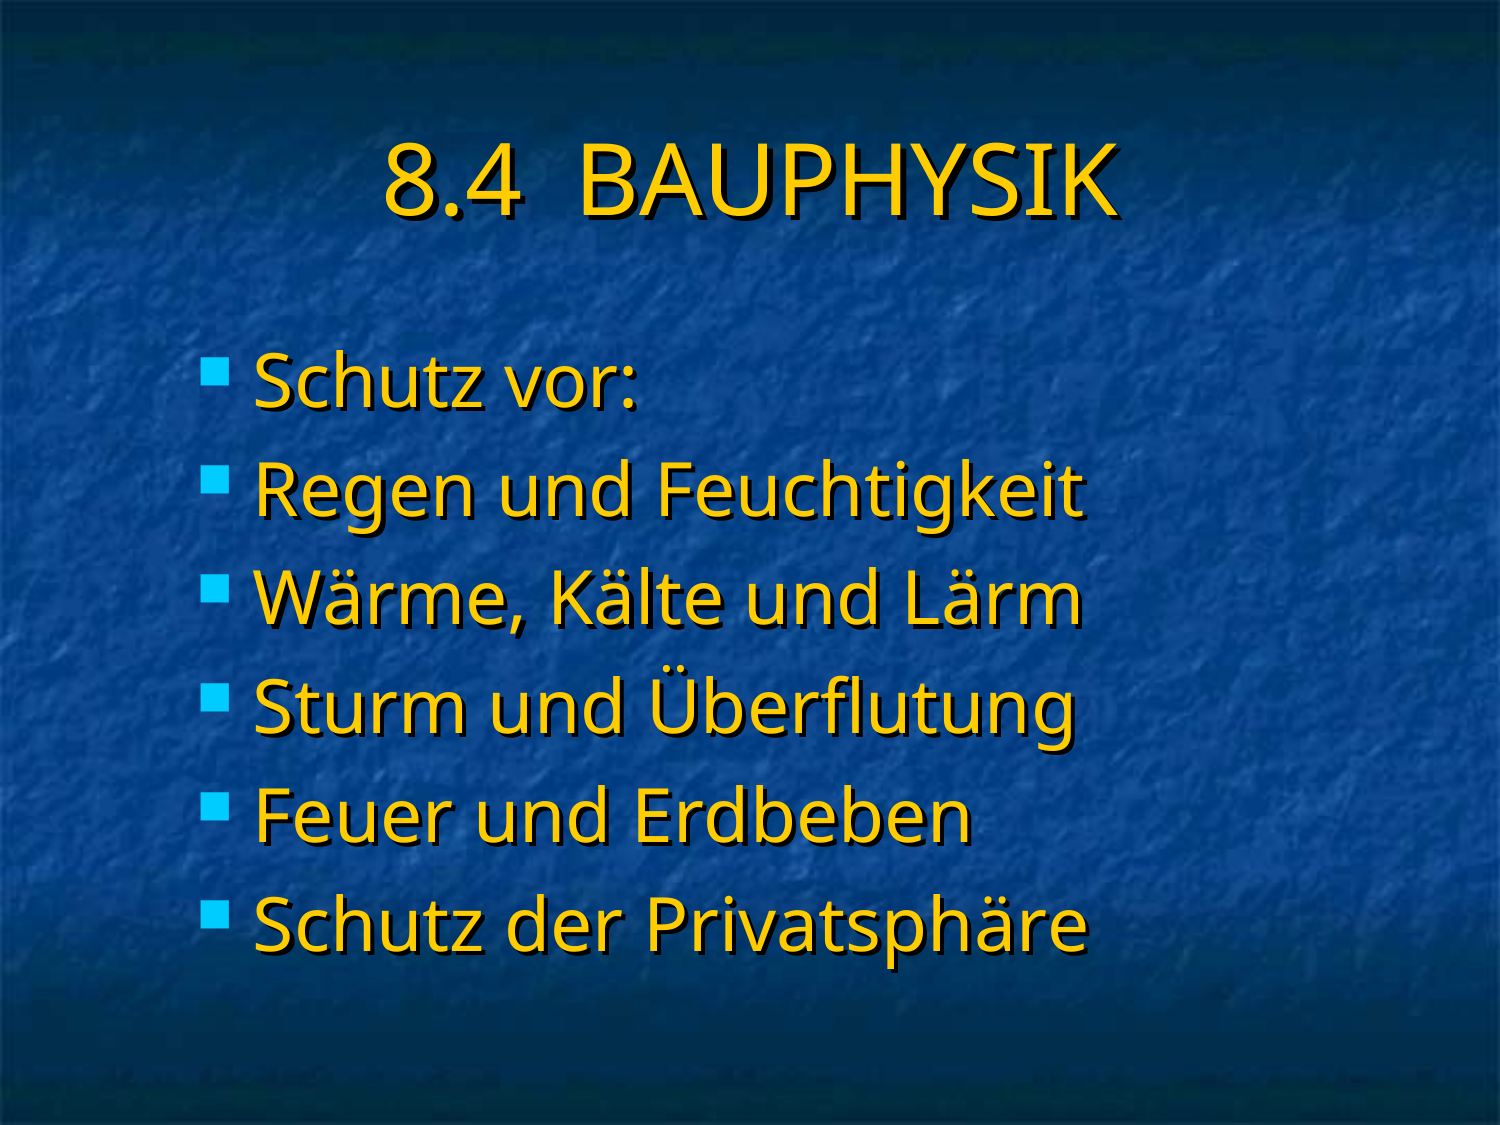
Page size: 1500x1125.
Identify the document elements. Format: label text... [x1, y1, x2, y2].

picture [0, 0, 1500, 1125]
title 8.4 BAUPHYSIK [75, 62, 1426, 288]
list Schutz vor: Regen und Feuchtigkeit Wärme, Kälte und Lärm Sturm und Überflutung Feuer und Erdbeben Schutz der Privatsphäre [181, 324, 1318, 1000]
